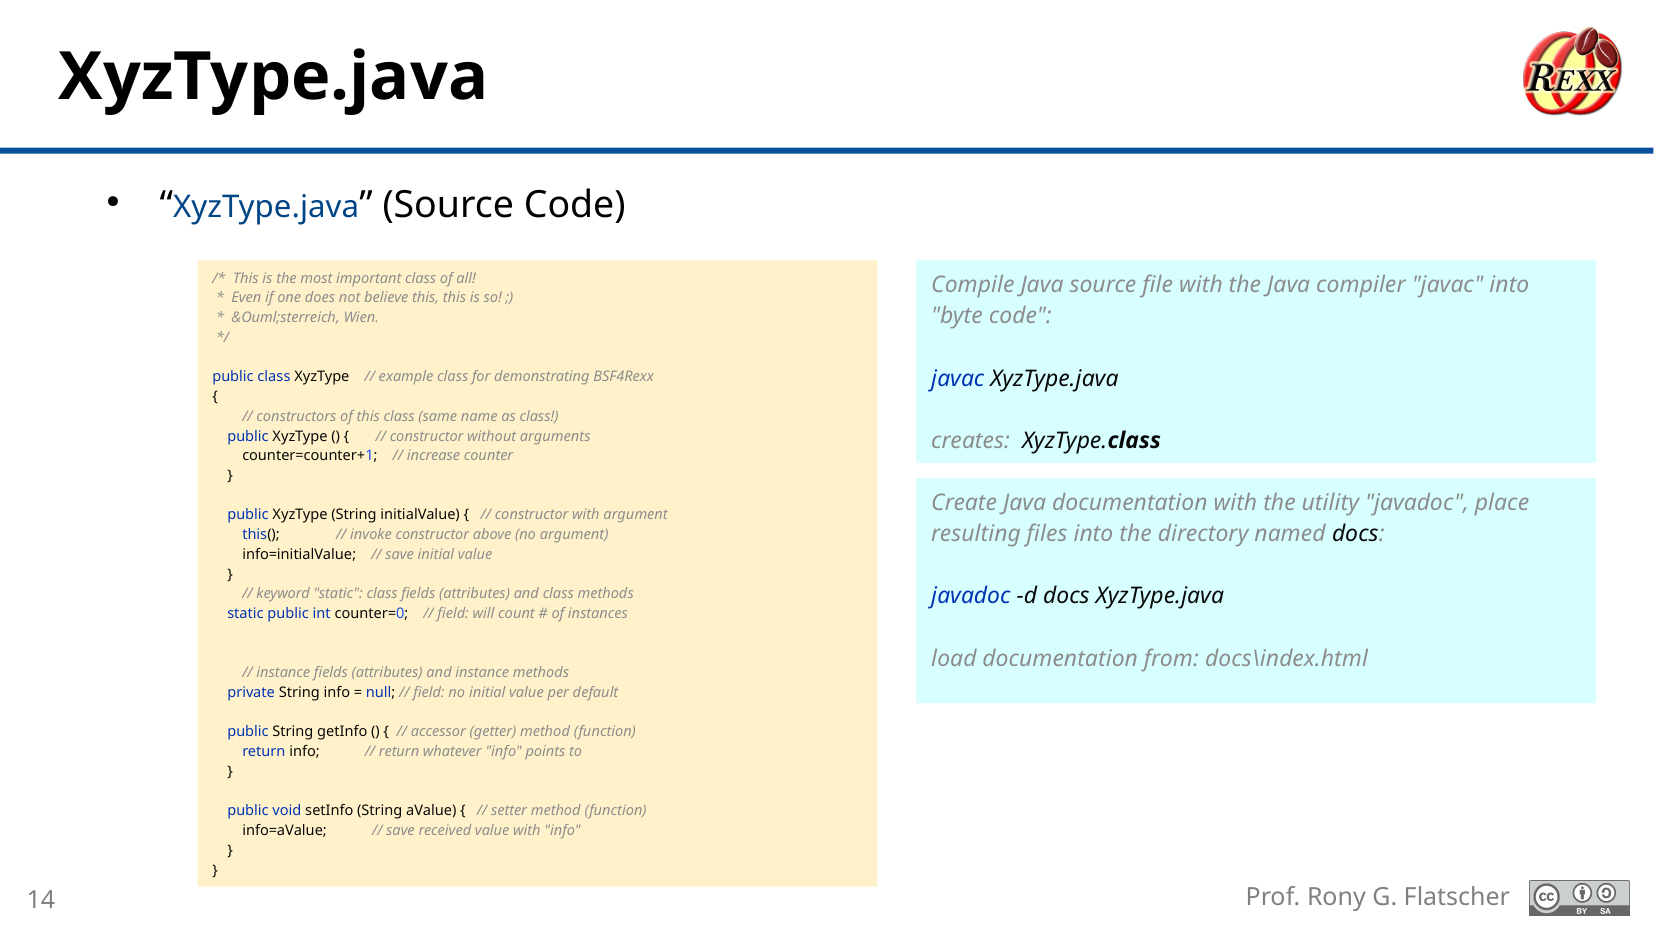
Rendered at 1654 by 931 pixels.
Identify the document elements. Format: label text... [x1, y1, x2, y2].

title XyzType.java [0, 0, 1654, 148]
list “XyzType.java” (Source Code) [88, 177, 1577, 857]
text_box Compile Java source file with the Java compiler "javac" into "byte code": javac XyzType.java creates: XyzType.class [916, 260, 1597, 456]
text_box /* This is the most important class of all! * Even if one does not believe this, this is so! ;) * &Ouml;sterreich, Wien. */ public class XyzType // example class for demonstrating BSF4Rexx { // constructors of this class (same name as class!) public XyzType () { // constructor without arguments counter=counter+1; // increase counter } public XyzType (String initialValue) { // constructor with argument this(); // invoke constructor above (no argument) info=initialValue; // save initial value } // keyword "static": class fields (attributes) and class methods static public int counter=0; // field: will count # of instances // instance fields (attributes) and instance methods private String info = null; // field: no initial value per default public String getInfo () { // accessor (getter) method (function) return info; // return whatever "info" points to } public void setInfo (String aValue) { // setter method (function) info=aValue; // save received value with "info" } } [197, 260, 878, 858]
text_box Create Java documentation with the utility "javadoc", place resulting files into the directory named docs: javadoc -d docs XyzType.java load documentation from: docs\index.html [916, 478, 1597, 704]
